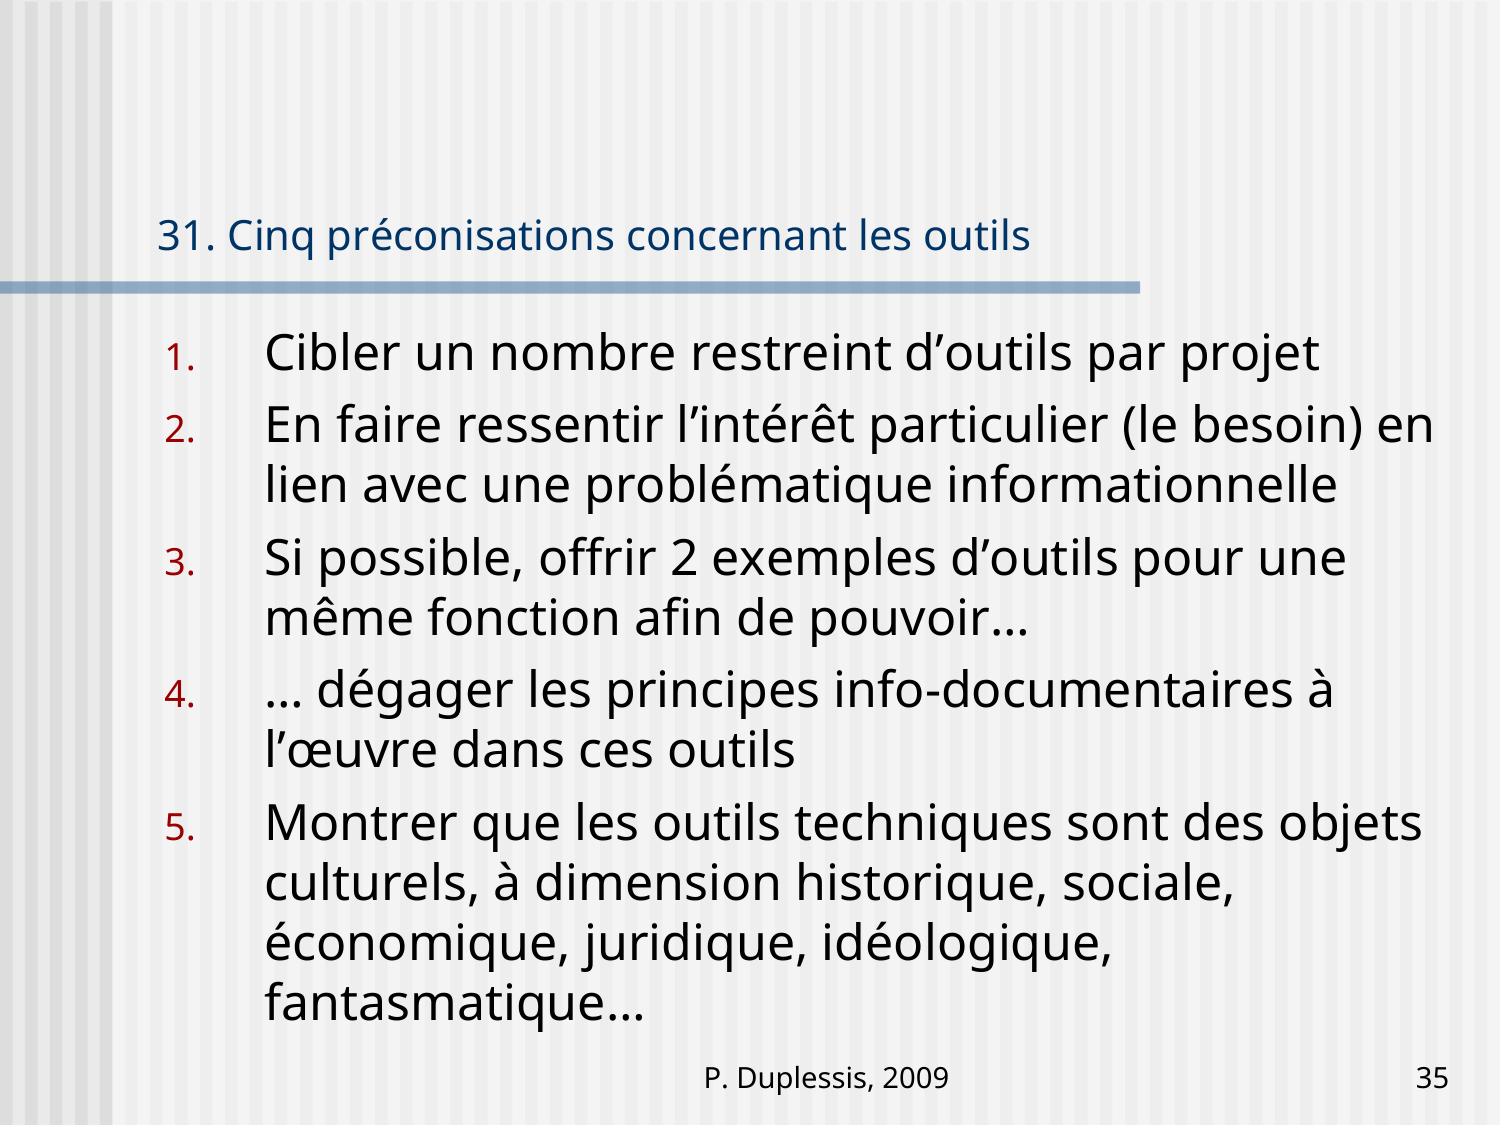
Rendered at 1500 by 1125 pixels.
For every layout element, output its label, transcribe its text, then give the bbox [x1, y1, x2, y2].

list Cibler un nombre restreint d’outils par projet En faire ressentir l’intérêt particulier (le besoin) en lien avec une problématique informationnelle Si possible, offrir 2 exemples d’outils pour une même fonction afin de pouvoir… … dégager les principes info-documentaires à l’œuvre dans ces outils Montrer que les outils techniques sont des objets culturels, à dimension historique, sociale, économique, juridique, idéologique, fantasmatique… [149, 312, 1481, 1125]
title 31. Cinq préconisations concernant les outils [142, 200, 1482, 267]
